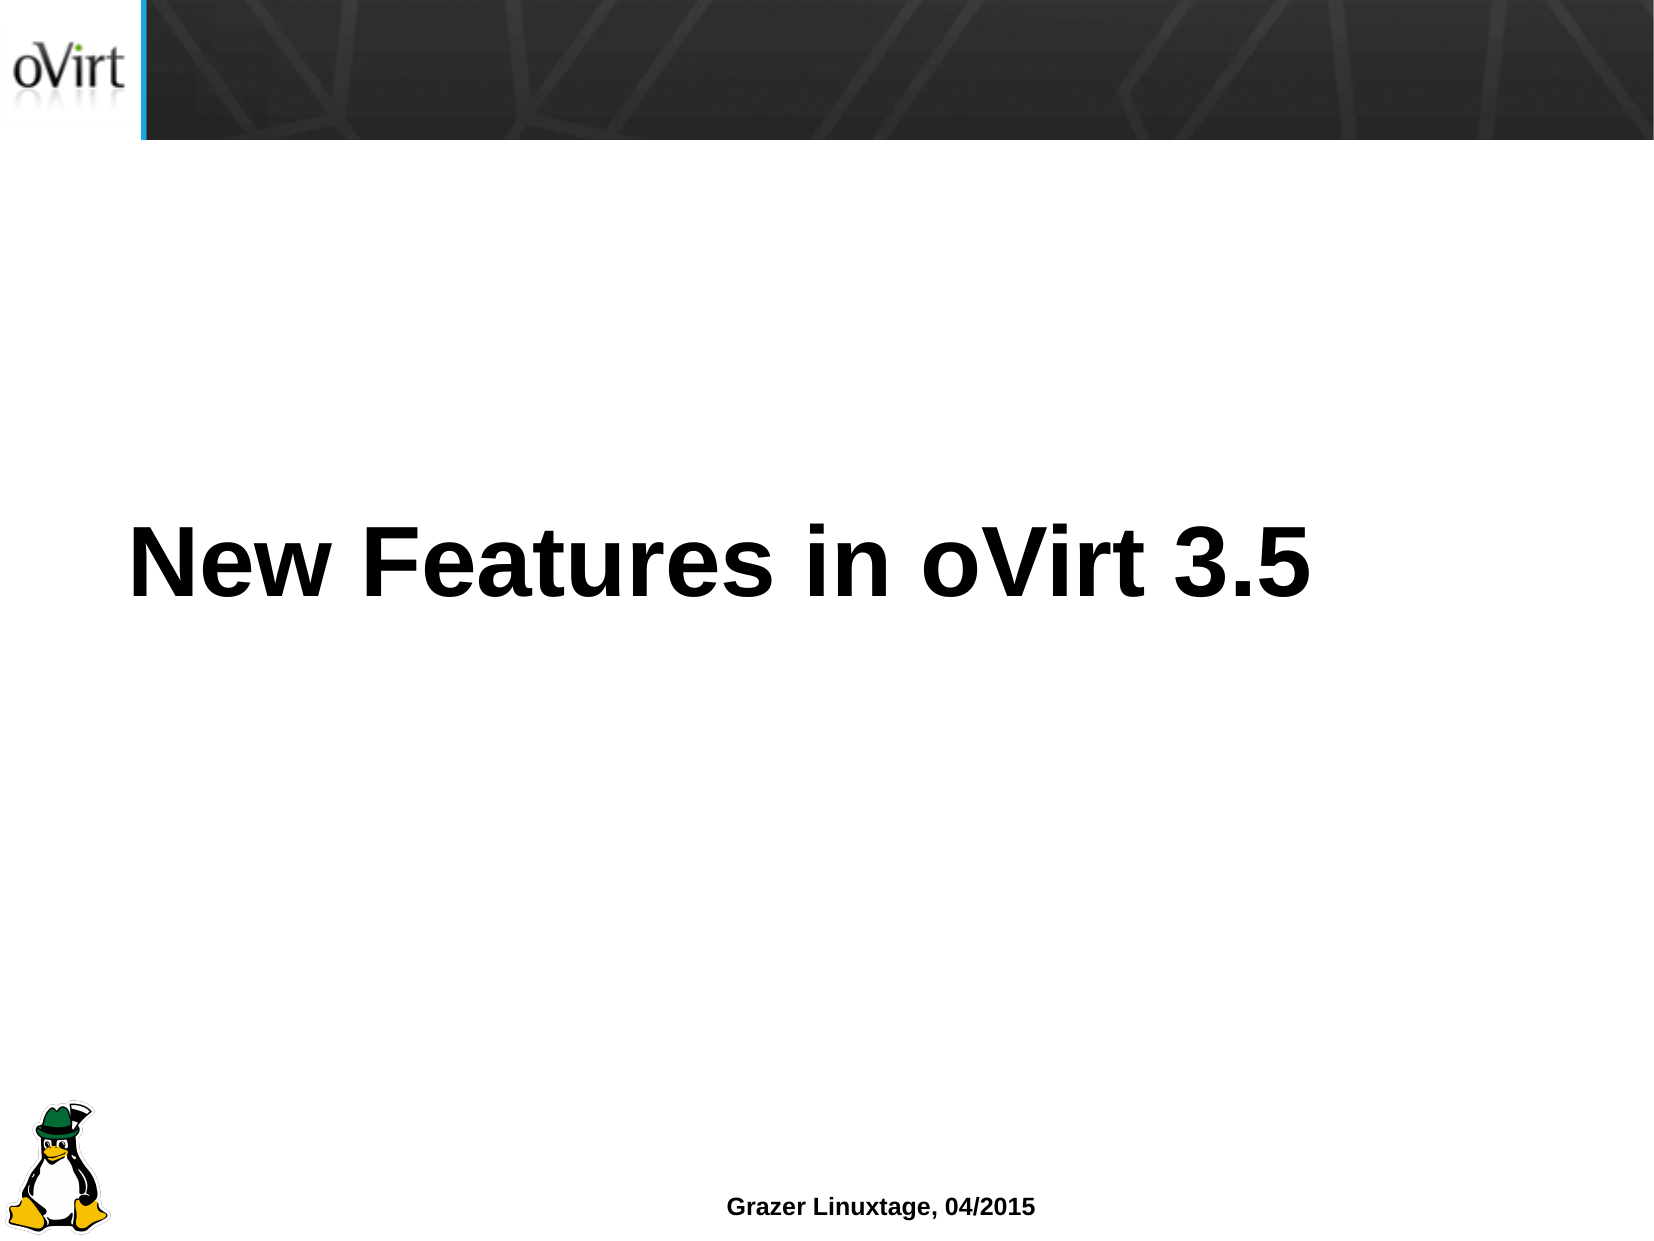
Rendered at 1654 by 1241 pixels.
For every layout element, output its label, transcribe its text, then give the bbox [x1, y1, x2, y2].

picture [5, 1100, 111, 1235]
picture [0, 0, 1654, 140]
text_box New Features in oVirt 3.5 [112, 498, 1549, 737]
